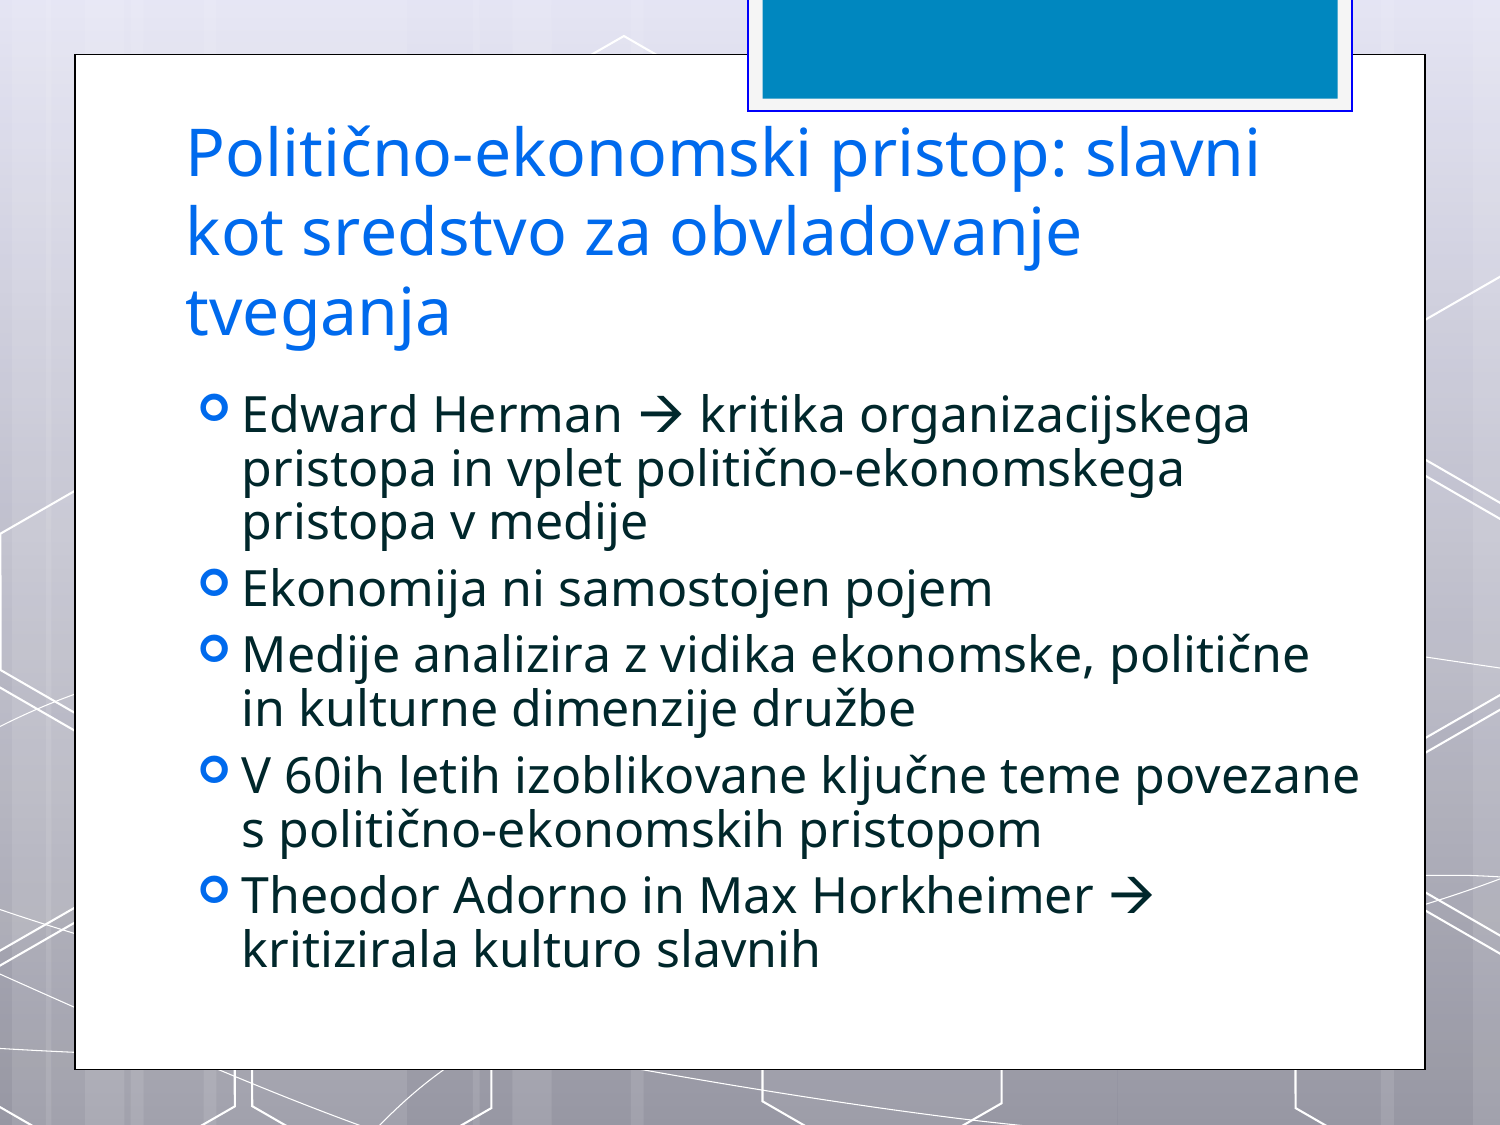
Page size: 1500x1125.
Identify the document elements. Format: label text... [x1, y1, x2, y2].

text_box Politično-ekonomski pristop: slavni kot sredstvo za obvladovanje tveganja [171, 100, 1324, 356]
text_box Edward Herman  kritika organizacijskega pristopa in vplet politično-ekonomskega pristopa v medije Ekonomija ni samostojen pojem Medije analizira z vidika ekonomske, politične in kulturne dimenzije družbe V 60ih letih izoblikovane ključne teme povezane s politično-ekonomskih pristopom Theodor Adorno in Max Horkheimer  kritizirala kulturo slavnih [171, 381, 1377, 1053]
